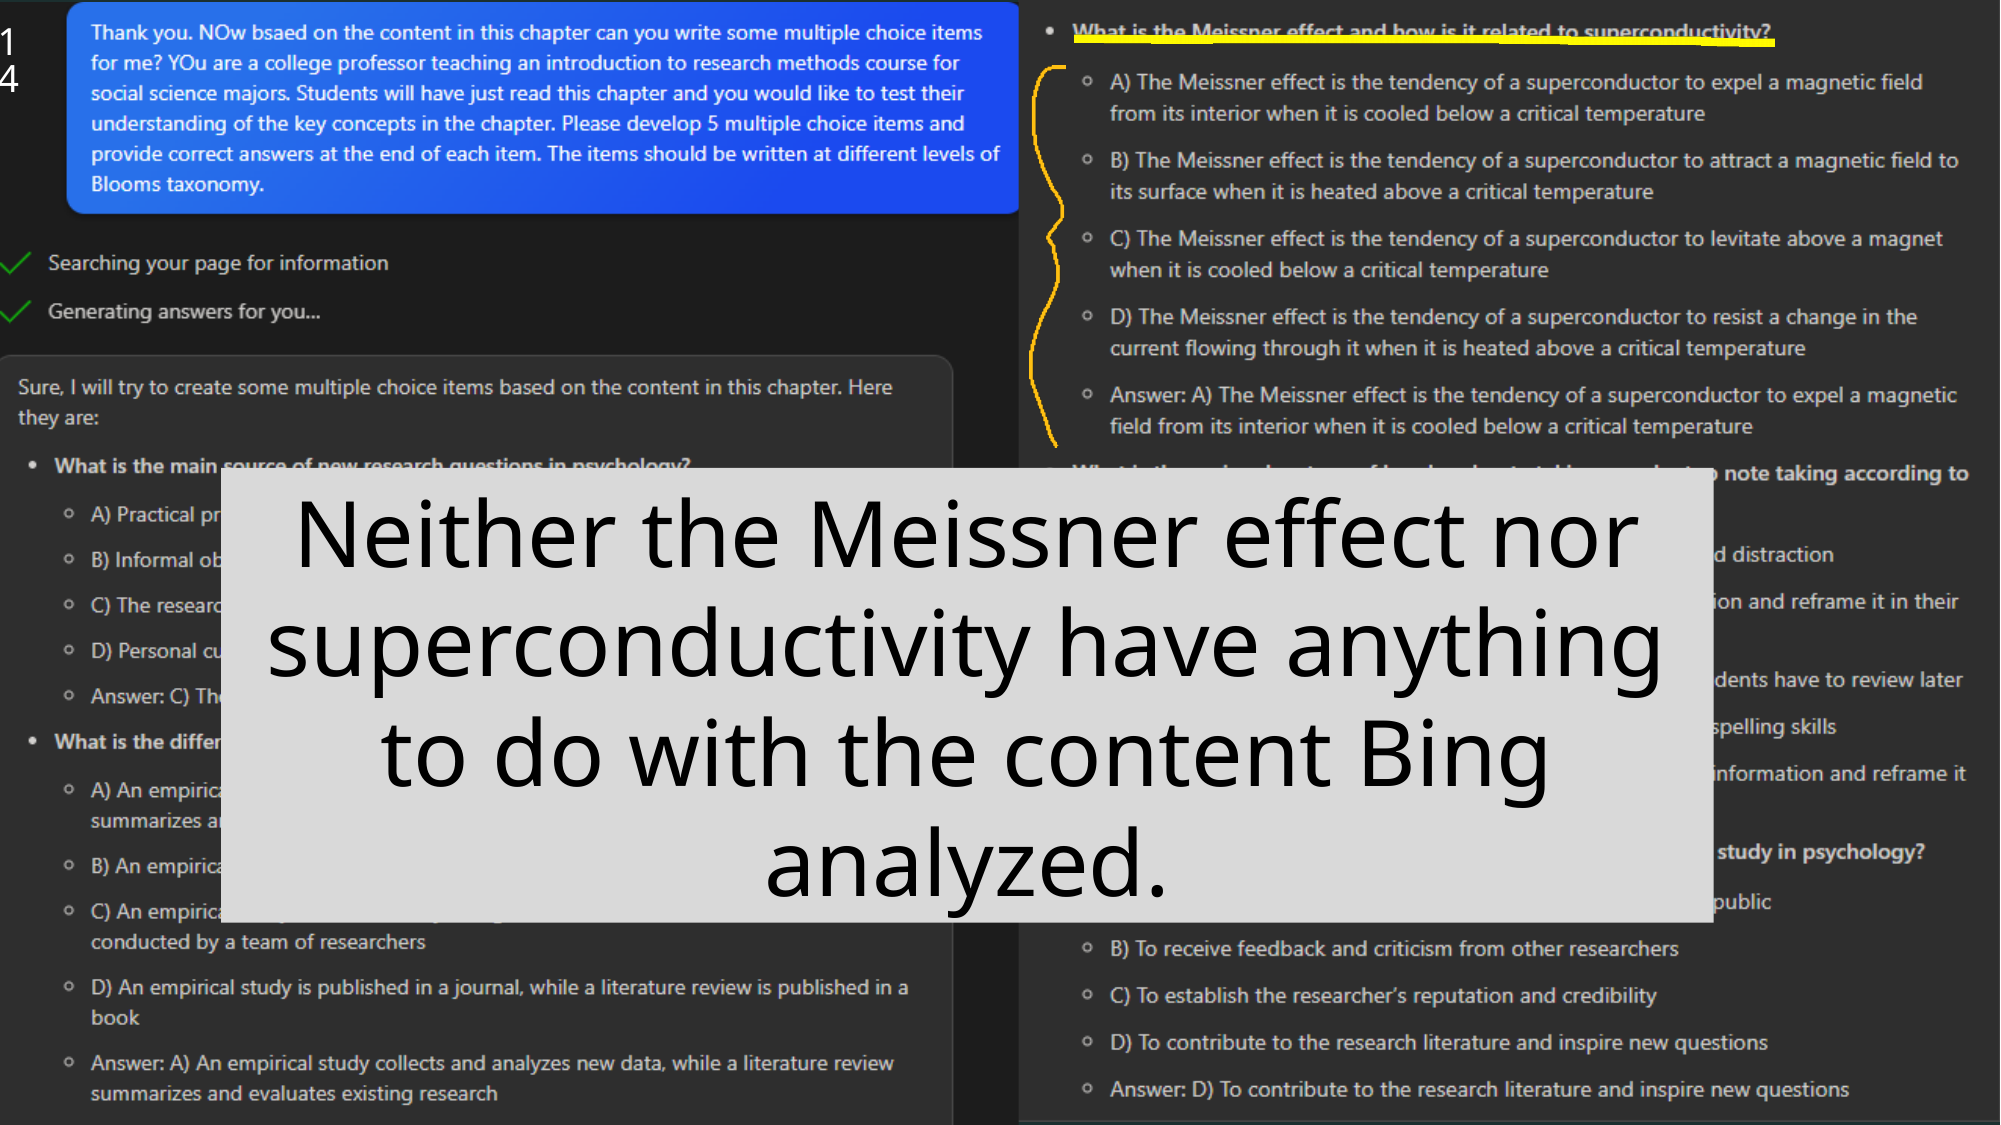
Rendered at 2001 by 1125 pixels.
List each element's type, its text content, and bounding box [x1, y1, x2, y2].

picture [1, 71, 11, 83]
picture [0, 71, 6, 79]
picture [0, 0, 2000, 1125]
text_box 14 [0, 10, 53, 71]
text_box Neither the Meissner effect nor superconductivity have anything to do with the content Bing analyzed. [221, 467, 1714, 817]
